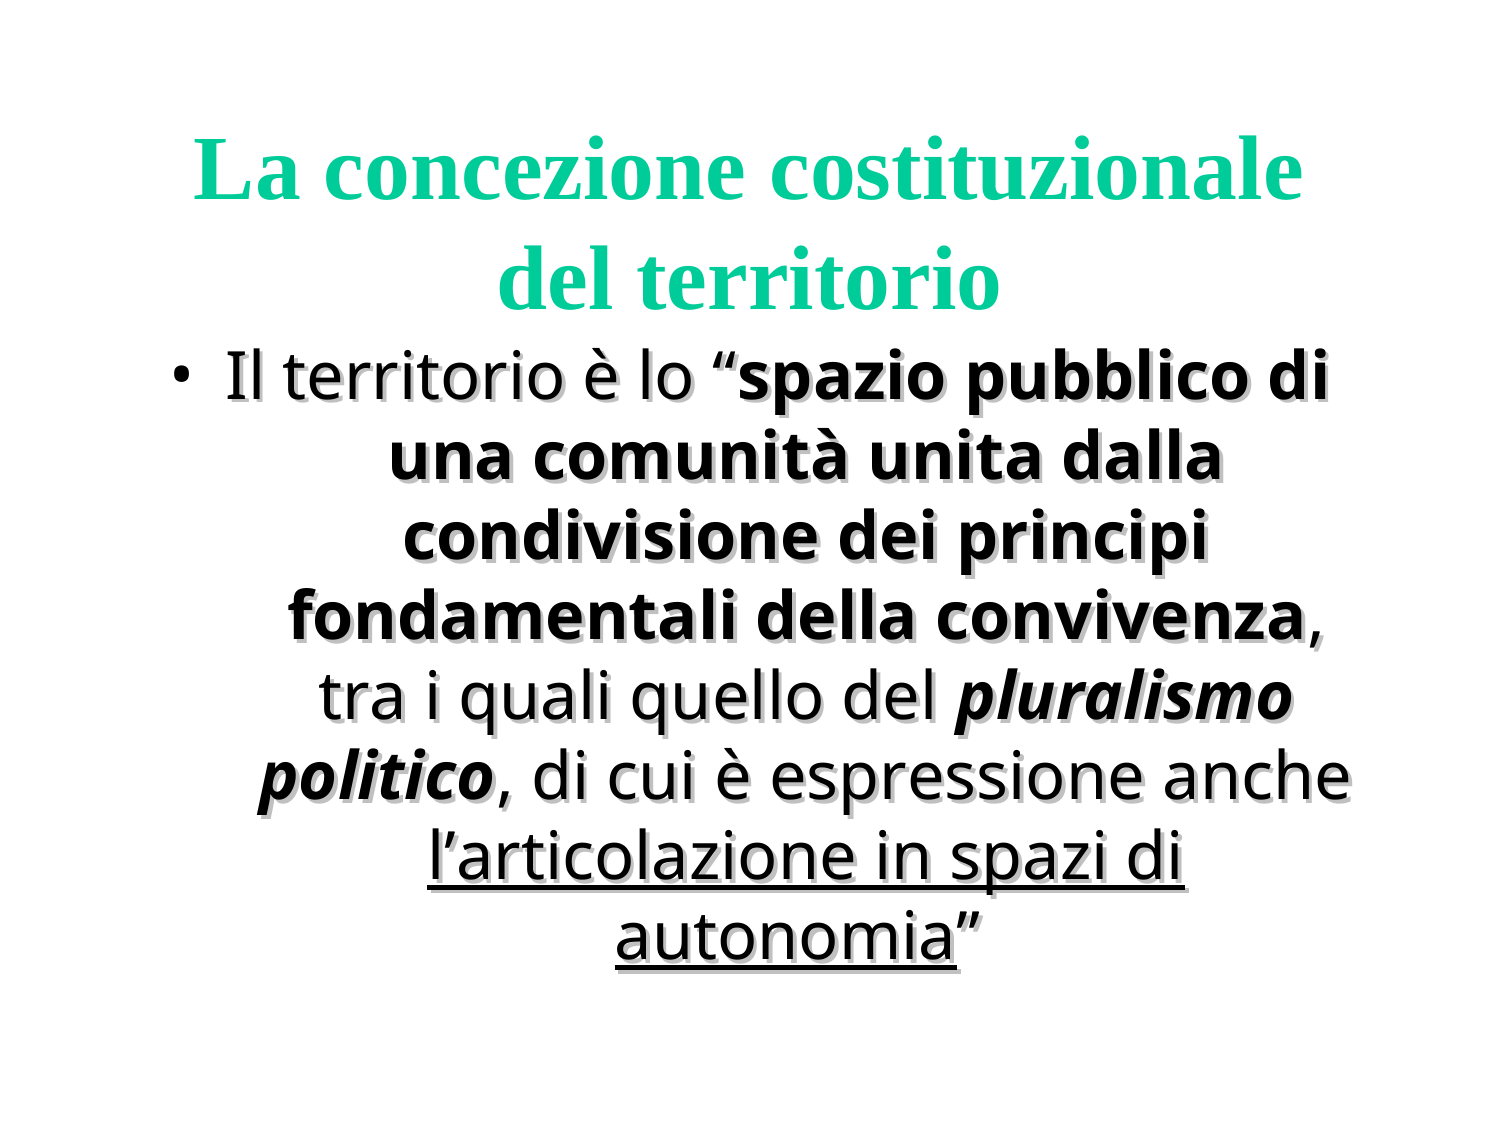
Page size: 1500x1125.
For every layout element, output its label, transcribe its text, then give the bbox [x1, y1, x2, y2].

title La concezione costituzionale del territorio [112, 99, 1388, 288]
list Il territorio è lo “spazio pubblico di una comunità unita dalla condivisione dei principi fondamentali della convivenza, tra i quali quello del pluralismo politico, di cui è espressione anche l’articolazione in spazi di autonomia” [112, 324, 1388, 1000]
